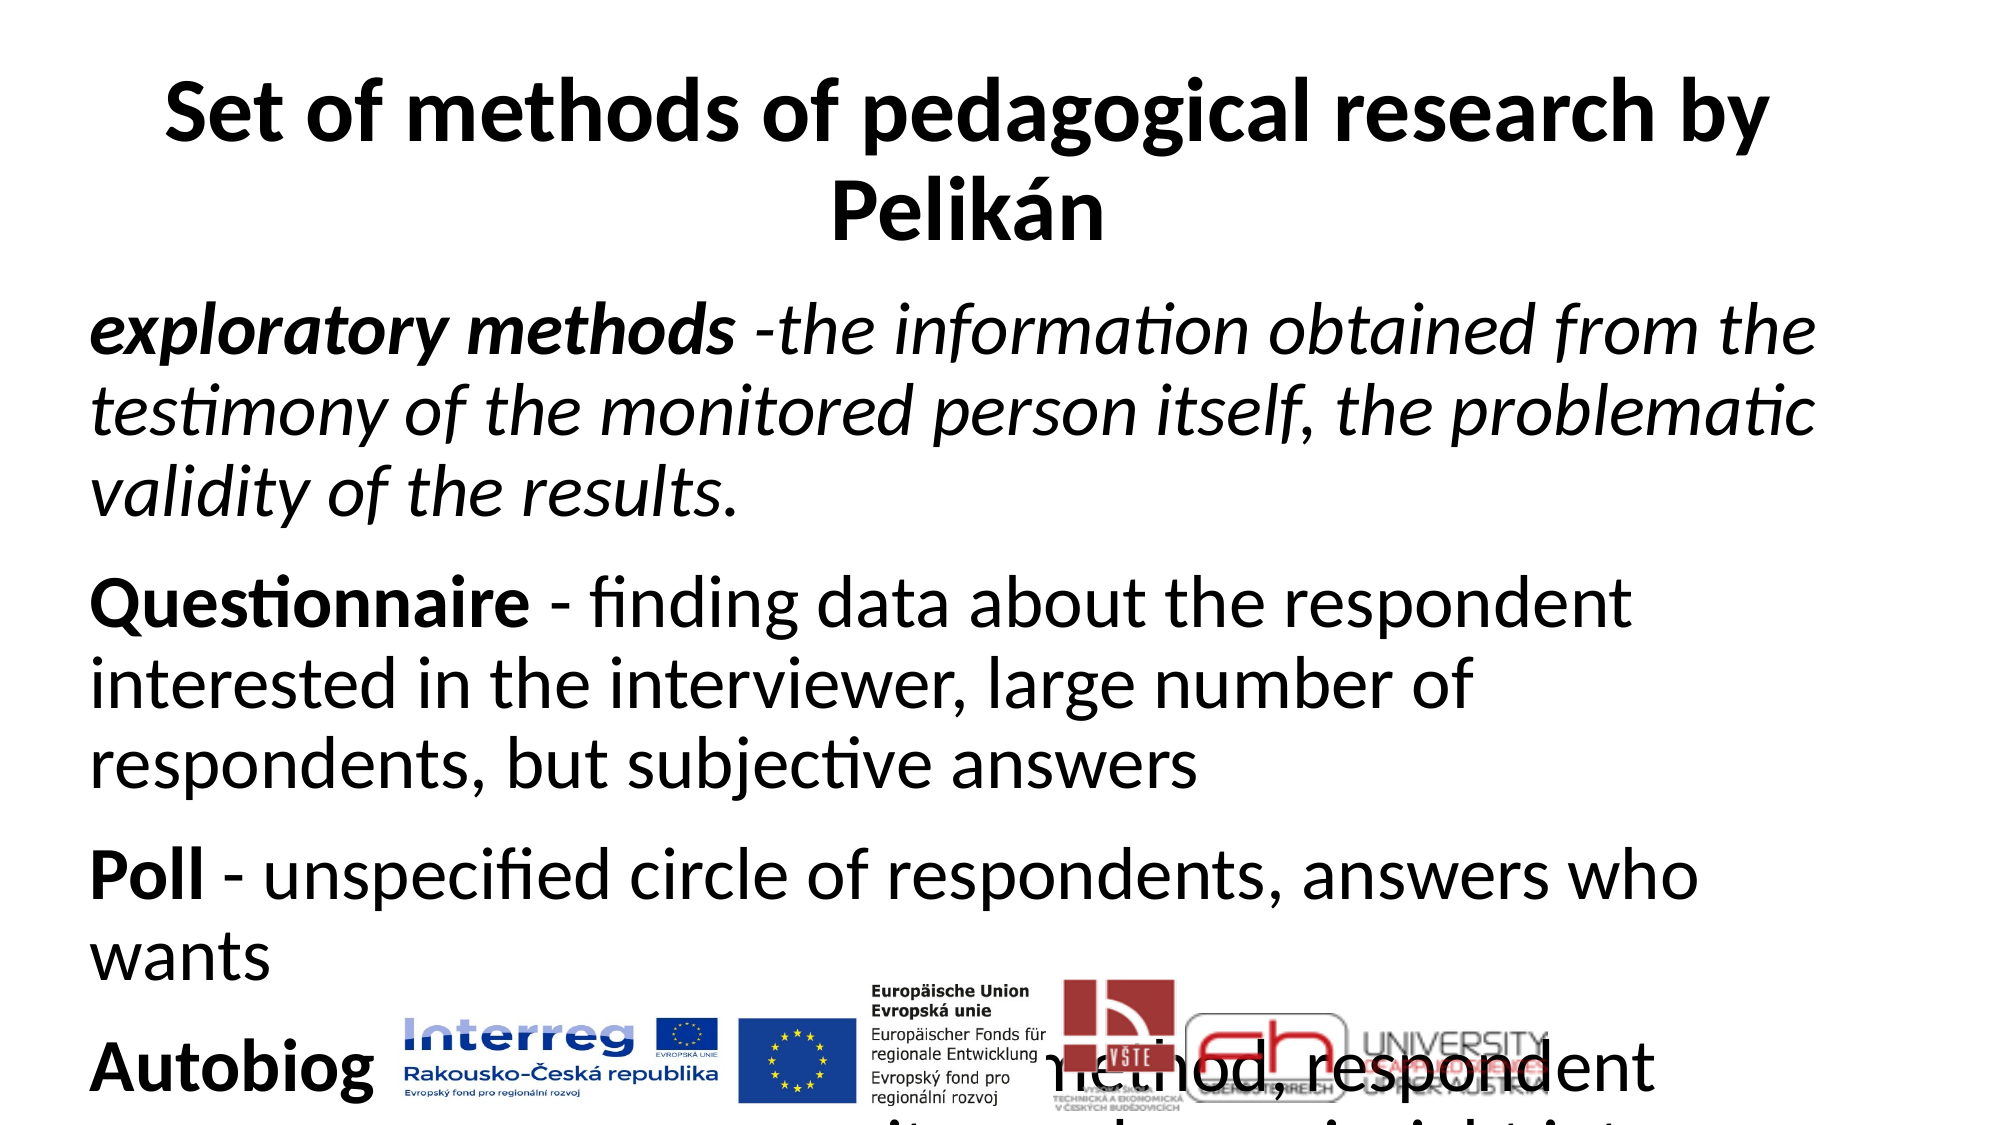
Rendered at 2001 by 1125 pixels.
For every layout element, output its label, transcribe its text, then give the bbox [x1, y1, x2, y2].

list Set of methods of pedagogical research by Pelikán exploratory methods -the information obtained from the testimony of the monitored person itself, the problematic validity of the results. Questionnaire - finding data about the respondent interested in the interviewer, large number of respondents, but subjective answers Poll - unspecified circle of respondents, answers who wants Autobiography - psychological method, respondent processes his curriculum vitae, a deeper insight into human development Interview - structured, partially structured, unstructured, Discussion. [75, 55, 1863, 1014]
picture [1185, 1013, 1548, 1103]
picture [374, 984, 1046, 1125]
picture [1053, 979, 1184, 1111]
